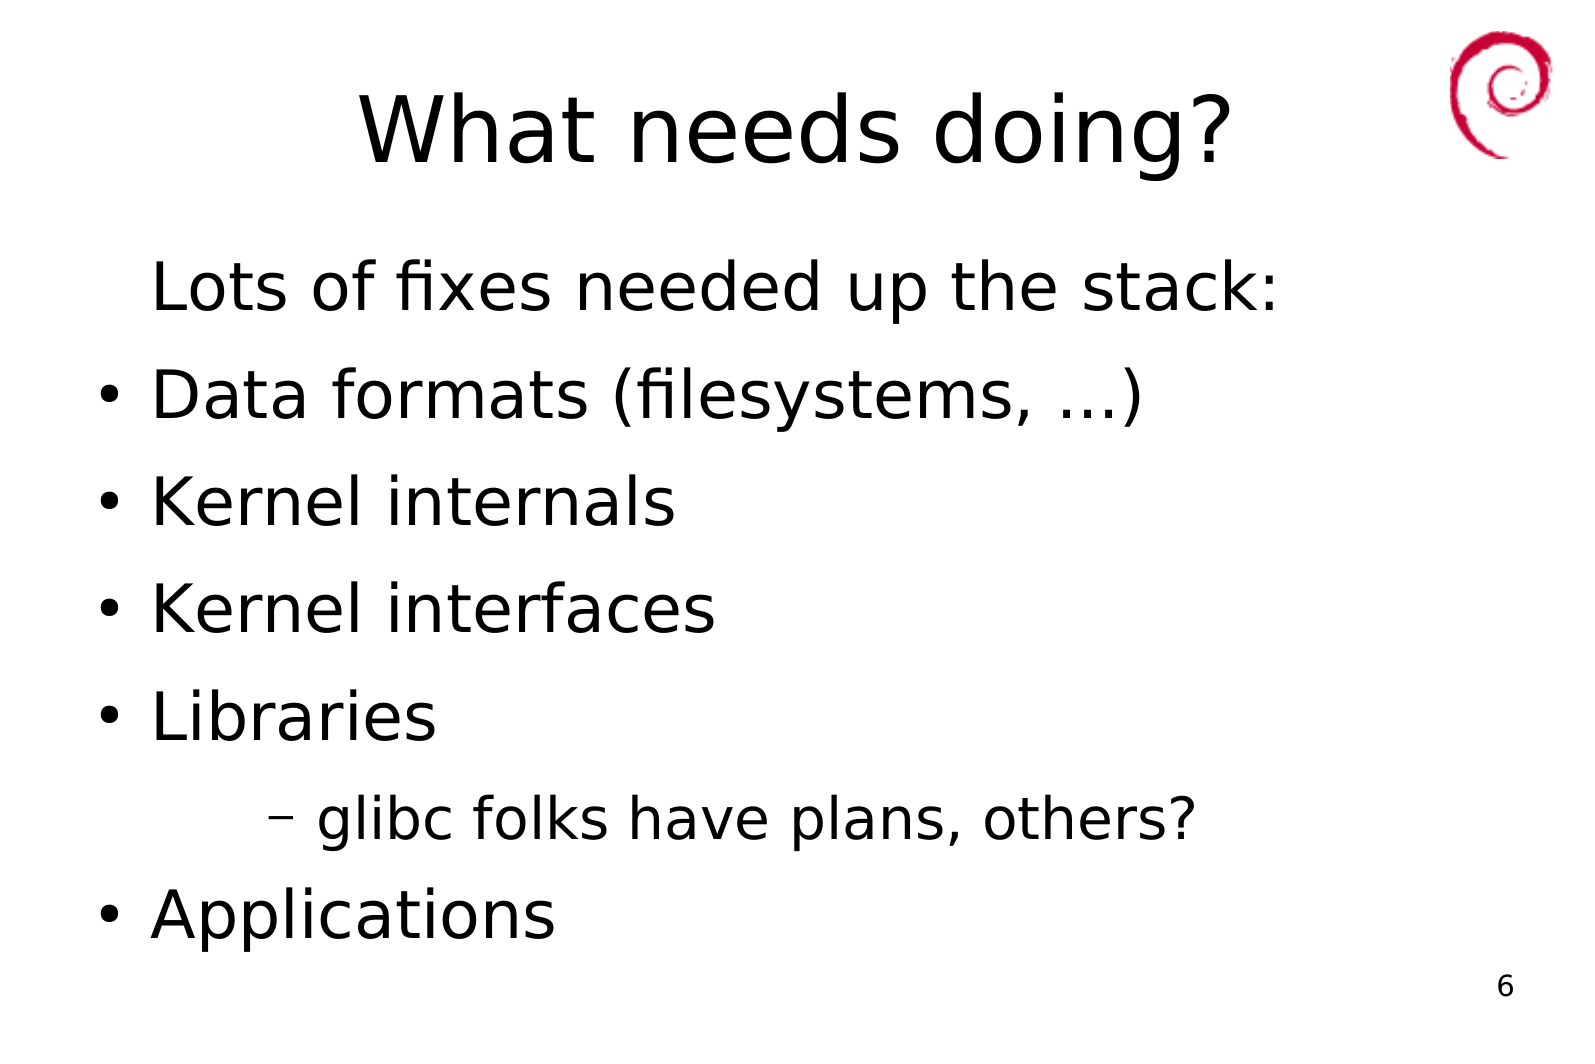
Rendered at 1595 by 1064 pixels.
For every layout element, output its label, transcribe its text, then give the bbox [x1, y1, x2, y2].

list Lots of fixes needed up the stack: Data formats (filesystems, ...) Kernel internals Kernel interfaces Libraries glibc folks have plans, others? Applications [79, 248, 1515, 1064]
picture [1450, 31, 1555, 159]
title What needs doing? [79, 42, 1515, 220]
